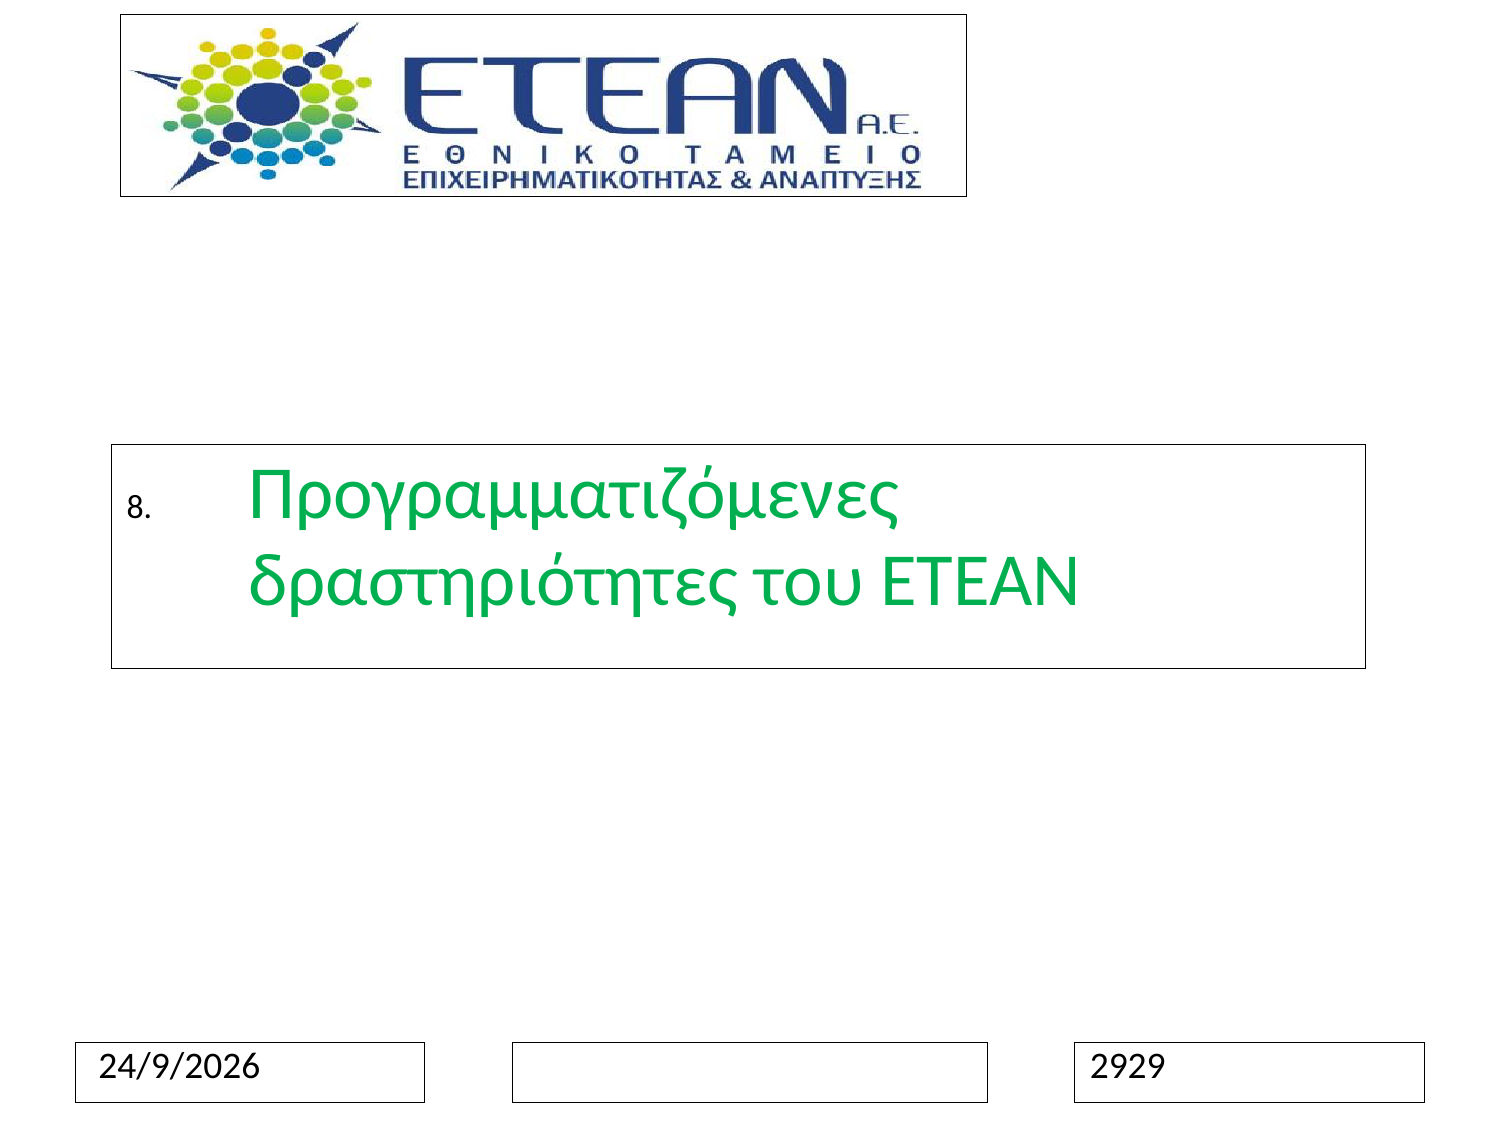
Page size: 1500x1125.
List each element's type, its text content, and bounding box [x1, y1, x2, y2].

slide_number 11 [1074, 1042, 1425, 1103]
picture [121, 15, 966, 196]
text_box Προγραμματιζόμενες δραστηριότητες του ΕΤΕΑΝ [111, 444, 1366, 669]
